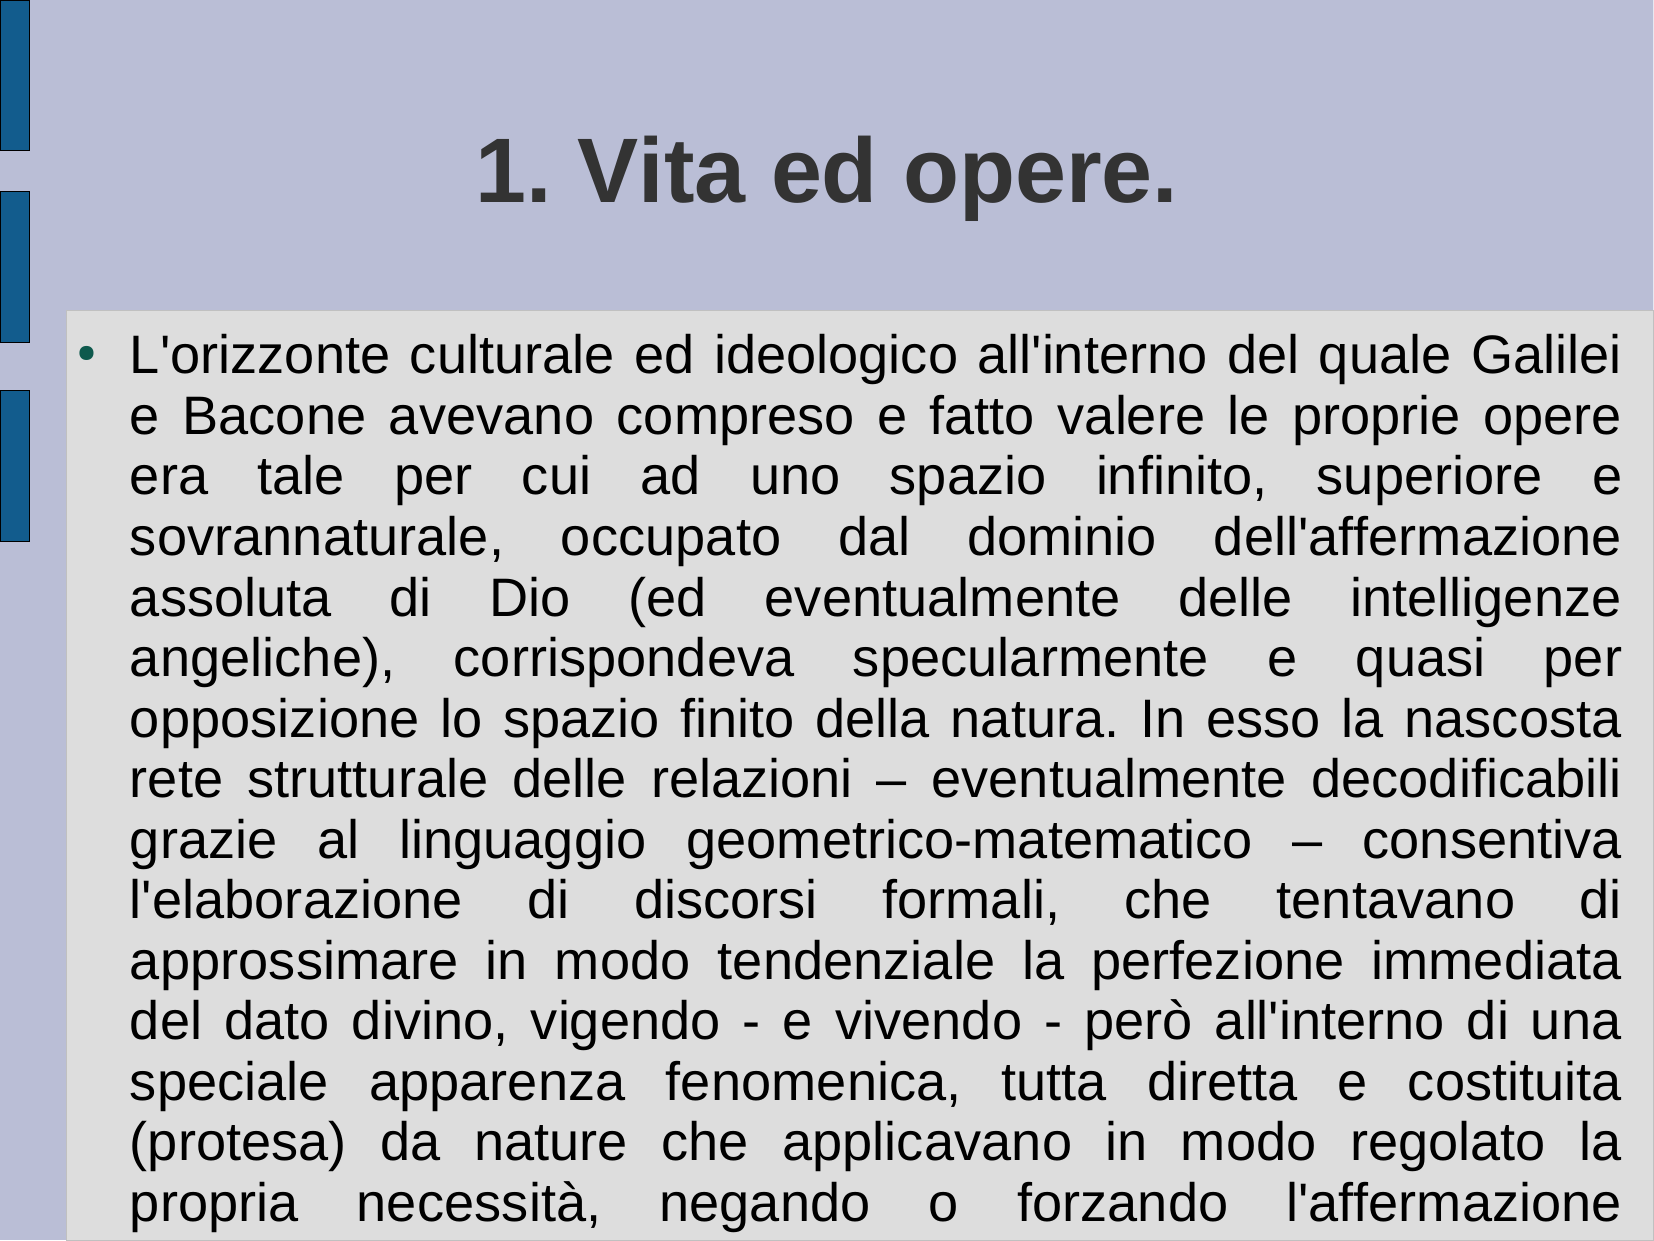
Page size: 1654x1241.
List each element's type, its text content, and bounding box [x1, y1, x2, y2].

title 1. Vita ed opere. [121, 67, 1534, 275]
list L'orizzonte culturale ed ideologico all'interno del quale Galilei e Bacone avevano compreso e fatto valere le proprie opere era tale per cui ad uno spazio infinito, superiore e sovrannaturale, occupato dal dominio dell'affermazione assoluta di Dio (ed eventualmente delle intelligenze angeliche), corrispondeva specularmente e quasi per opposizione lo spazio finito della natura. In esso la nascosta rete strutturale delle relazioni – eventualmente decodificabili grazie al linguaggio geometrico-matematico – consentiva l'elaborazione di discorsi formali, che tentavano di approssimare in modo tendenziale la perfezione immediata del dato divino, vigendo - e vivendo - però all'interno di una speciale apparenza fenomenica, tutta diretta e costituita (protesa) da nature che applicavano in modo regolato la propria necessità, negando o forzando l'affermazione immediata e spontanea della sensibilità e della sensazione. [59, 324, 1625, 1233]
